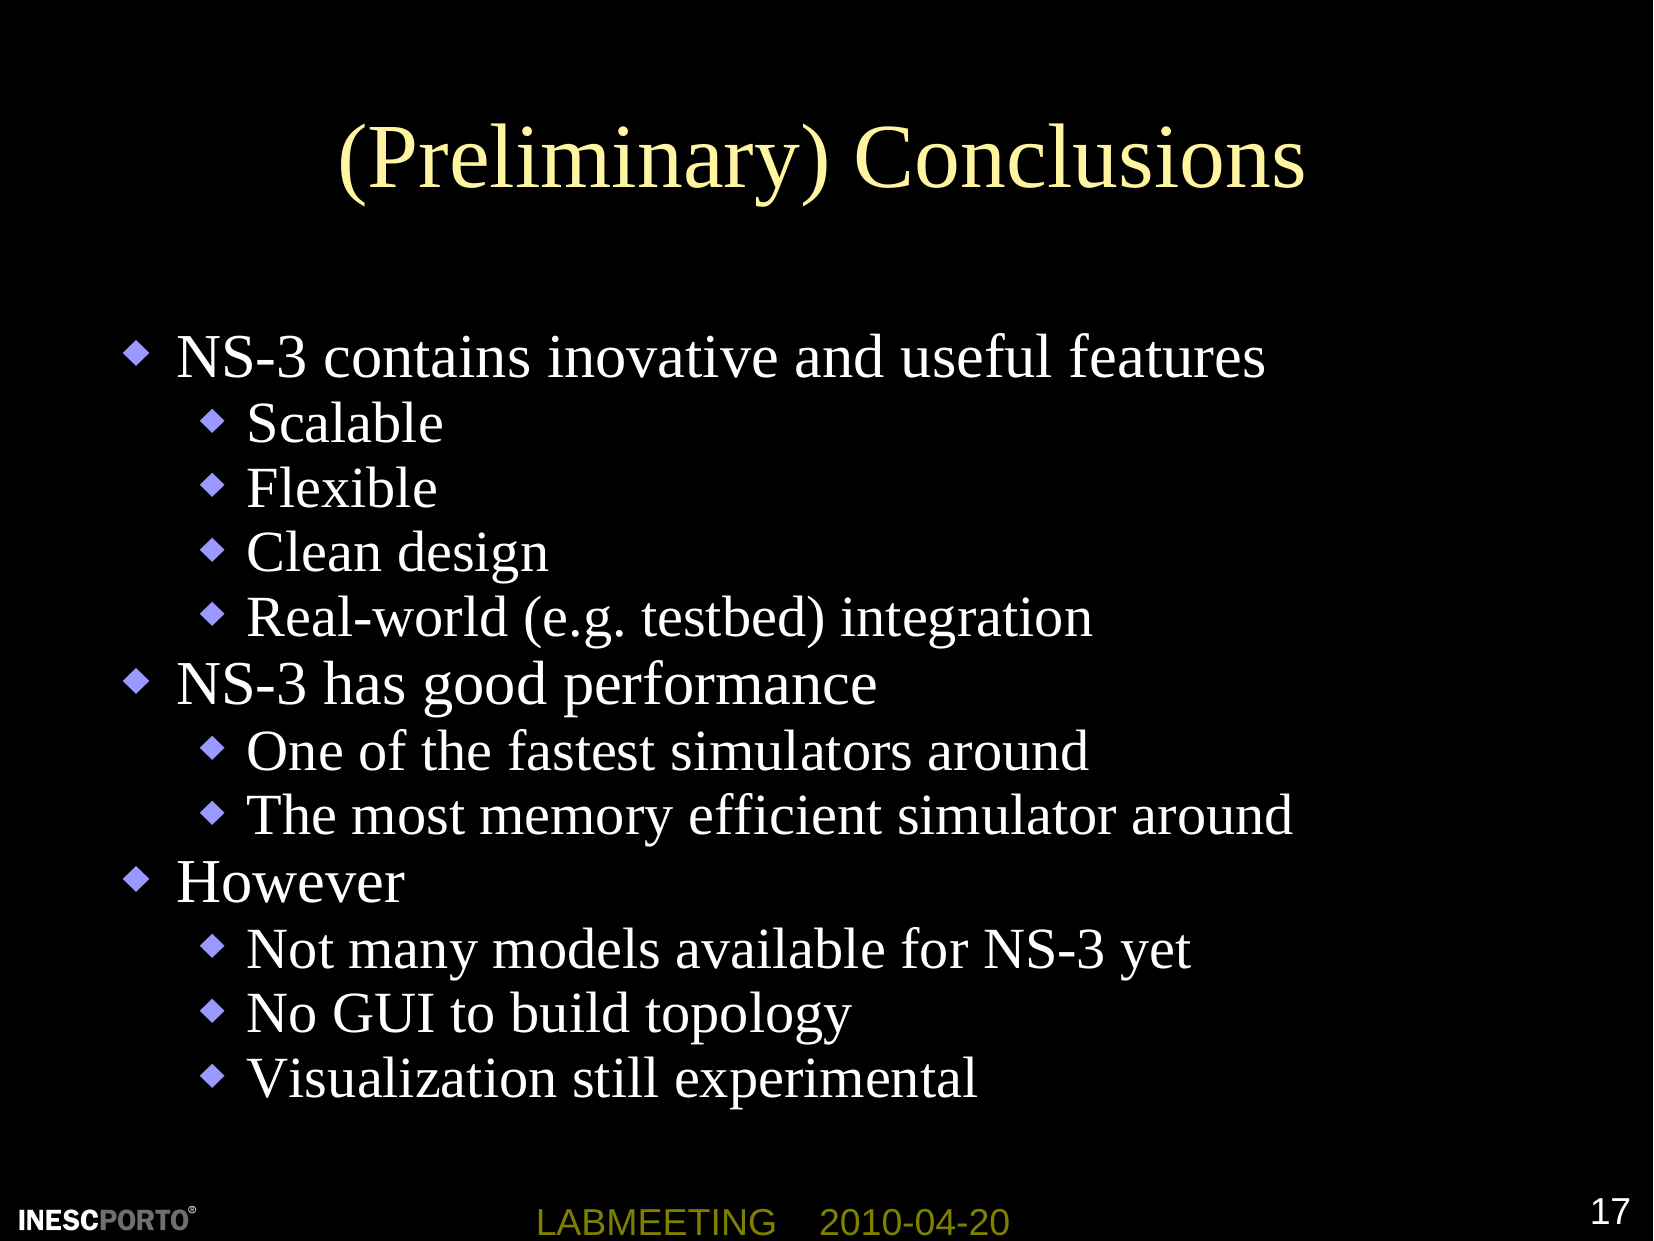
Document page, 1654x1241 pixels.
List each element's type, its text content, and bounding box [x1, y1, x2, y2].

list NS-3 contains inovative and useful features Scalable Flexible Clean design Real-world (e.g. testbed) integration NS-3 has good performance One of the fastest simulators around The most memory efficient simulator around However Not many models available for NS-3 yet No GUI to build topology Visualization still experimental [105, 321, 1552, 1126]
picture [9, 1181, 201, 1241]
title (Preliminary) Conclusions [40, 48, 1607, 264]
